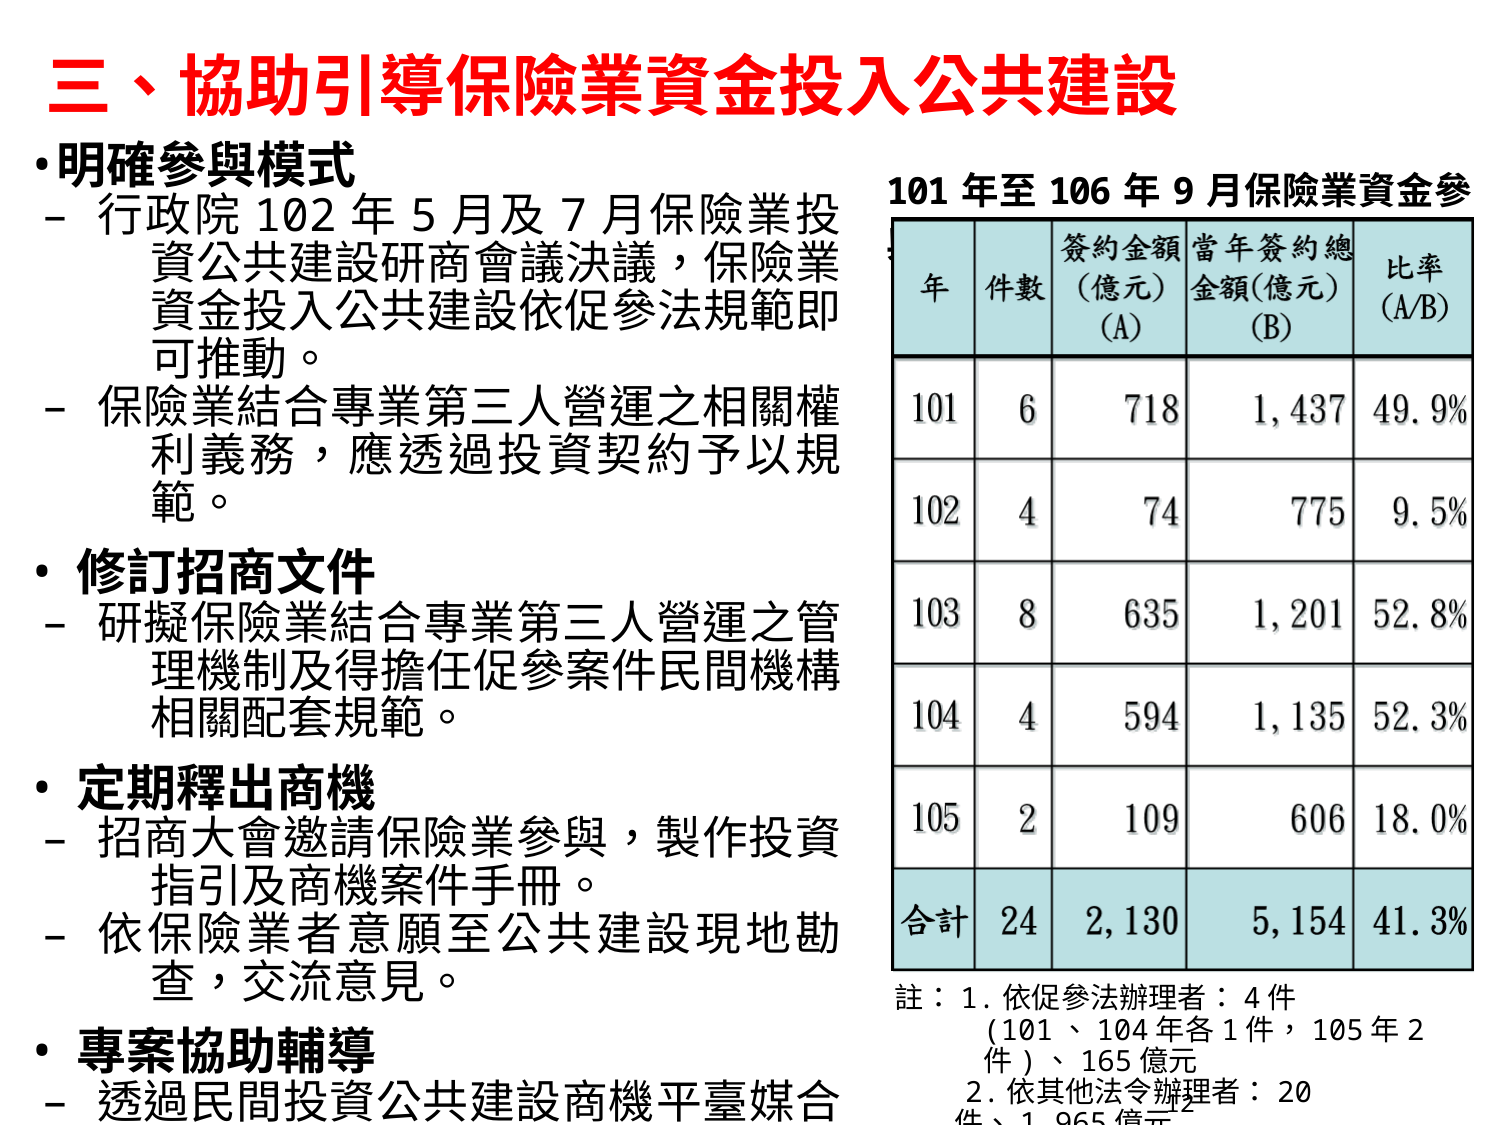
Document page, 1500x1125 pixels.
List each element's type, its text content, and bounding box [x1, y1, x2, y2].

text_box 註：1.依促參法辦理者：4件(101、104年各1件，105年2件)、165億元 2.依其他法令辦理者：20件、1,965億元 [879, 975, 1483, 1085]
text_box 12 [1149, 1080, 1500, 1125]
text_box 101年至106年9月保險業資金參與情形 [871, 152, 1486, 230]
picture [891, 217, 1474, 971]
text_box 三、協助引導保險業資金投入公共建設 [0, 53, 1495, 125]
text_box 12 [1298, 1085, 1305, 1096]
text_box 12 [1300, 1087, 1307, 1100]
text_box 明確參與模式 行政院102年5月及7月保險業投資公共建設研商會議決議，保險業資金投入公共建設依促參法規範即可推動。 保險業結合專業第三人營運之相關權利義務，應透過投資契約予以規範。 修訂招商文件 研擬保險業結合專業第三人營運之管理機制及得擔任促參案件民間機構相關配套規範。 定期釋出商機 招商大會邀請保險業參與，製作投資指引及商機案件手冊。 依保險業者意願至公共建設現地勘查，交流意見。 專案協助輔導 透過民間投資公共建設商機平臺媒合商機、專案列管及積極協助輔導。 [17, 113, 857, 1083]
